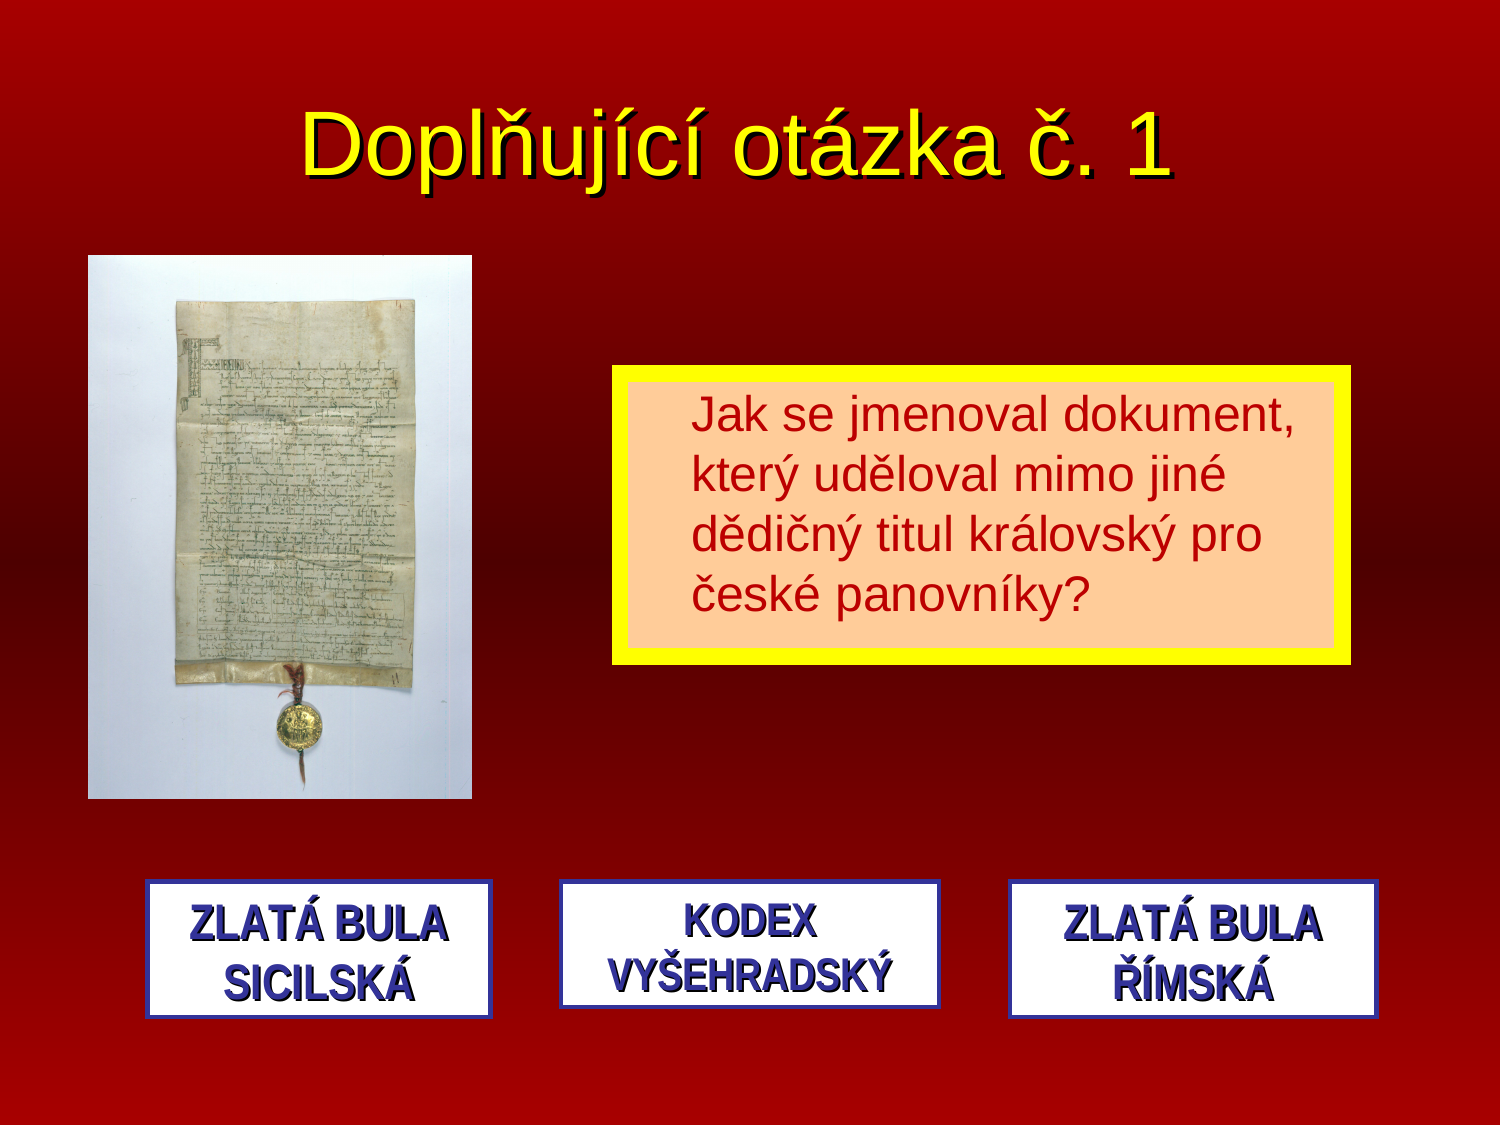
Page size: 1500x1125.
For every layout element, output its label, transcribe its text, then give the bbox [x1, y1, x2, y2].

text_box ZLATÁ BULA SICILSKÁ [147, 881, 491, 1017]
title Doplňující otázka č. 1 [75, 45, 1426, 233]
picture [88, 255, 472, 799]
text_box ZLATÁ BULA ŘÍMSKÁ [1009, 881, 1377, 1017]
list Jak se jmenoval dokument, který uděloval mimo jiné dědičný titul královský pro české panovníky? [620, 373, 1343, 657]
text_box KODEX VYŠEHRADSKÝ [560, 881, 939, 1007]
